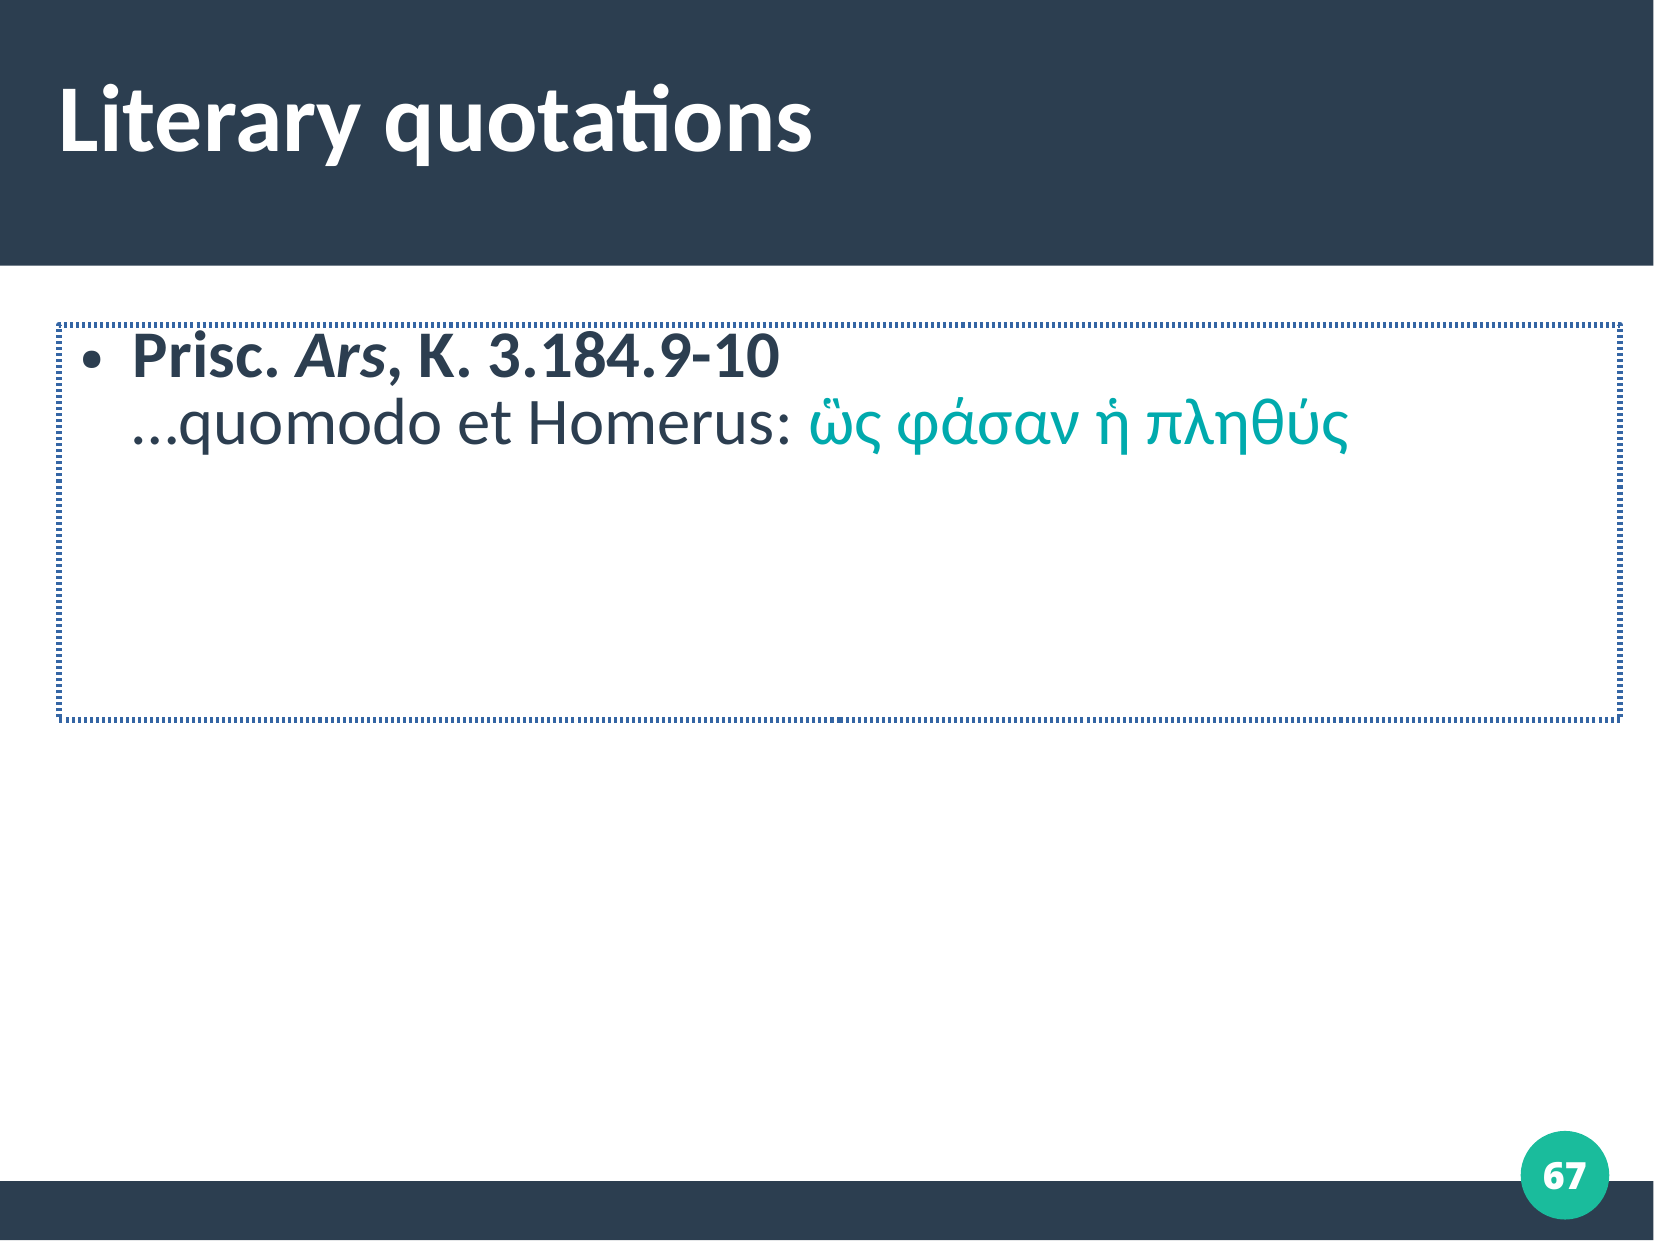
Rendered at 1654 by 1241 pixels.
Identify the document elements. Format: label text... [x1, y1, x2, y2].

list Prisc. Ars, K. 3.184.9-10 …quomodo et Homerus: ὣς φάσαν ἡ πληθύς [59, 324, 1621, 721]
title Literary quotations [59, 49, 1595, 207]
